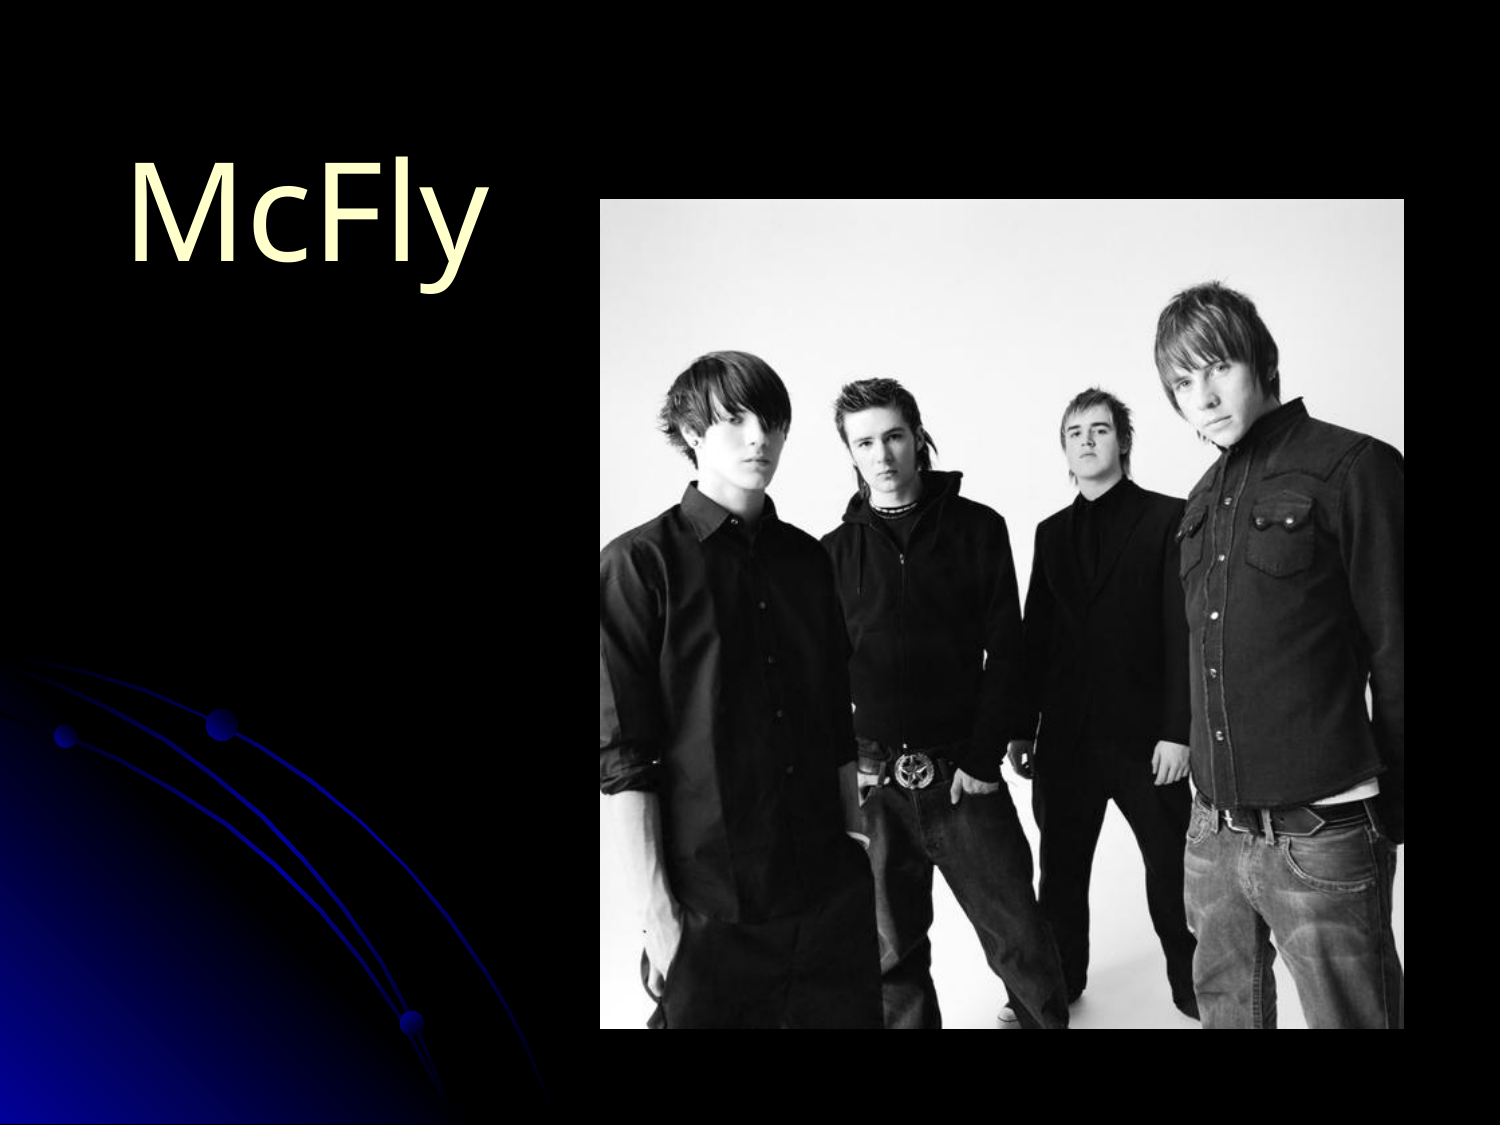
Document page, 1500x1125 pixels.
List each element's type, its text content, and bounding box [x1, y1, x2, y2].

text_box McFly [87, 99, 525, 313]
picture [600, 199, 1404, 1029]
